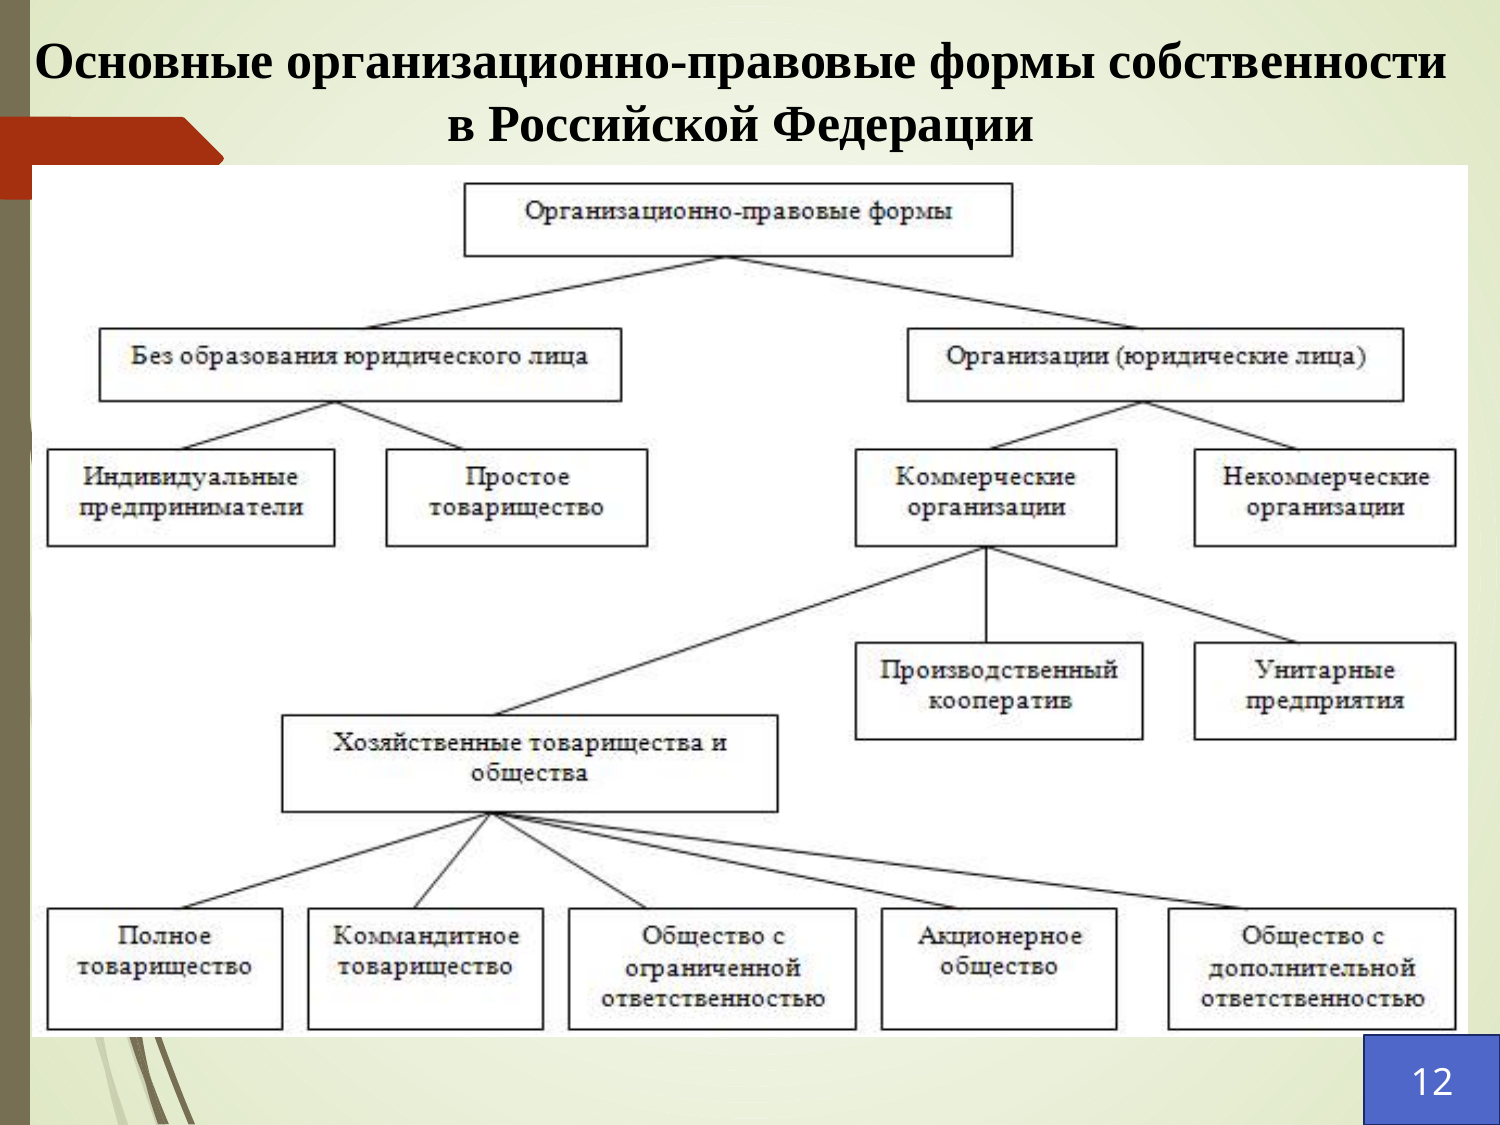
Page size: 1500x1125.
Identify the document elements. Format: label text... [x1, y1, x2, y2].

picture [32, 165, 1468, 1037]
text_box 12 [1364, 1035, 1500, 1125]
text_box Основные организационно-правовые формы собственности в Российской Федерации [15, 19, 1468, 159]
